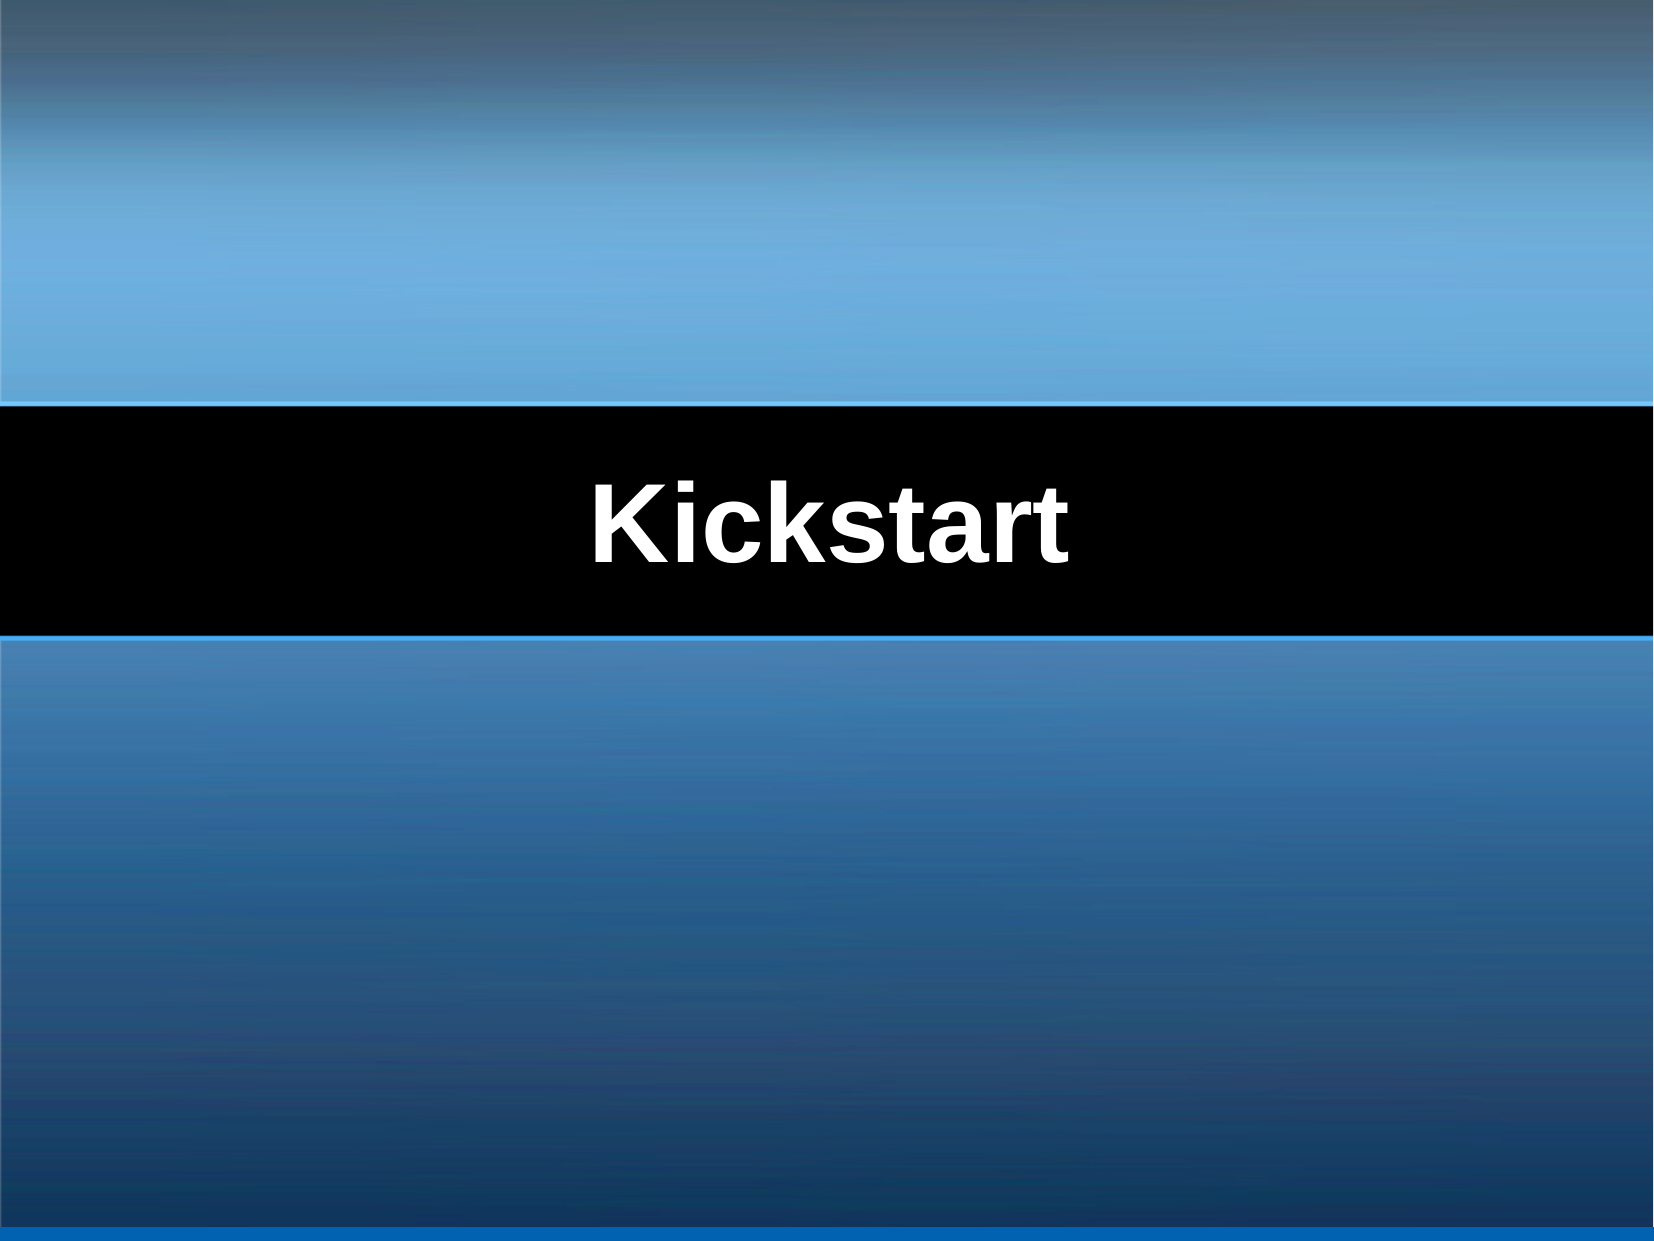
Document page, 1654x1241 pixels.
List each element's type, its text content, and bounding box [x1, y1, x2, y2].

picture [0, 0, 1654, 1227]
title Kickstart [123, 419, 1536, 627]
